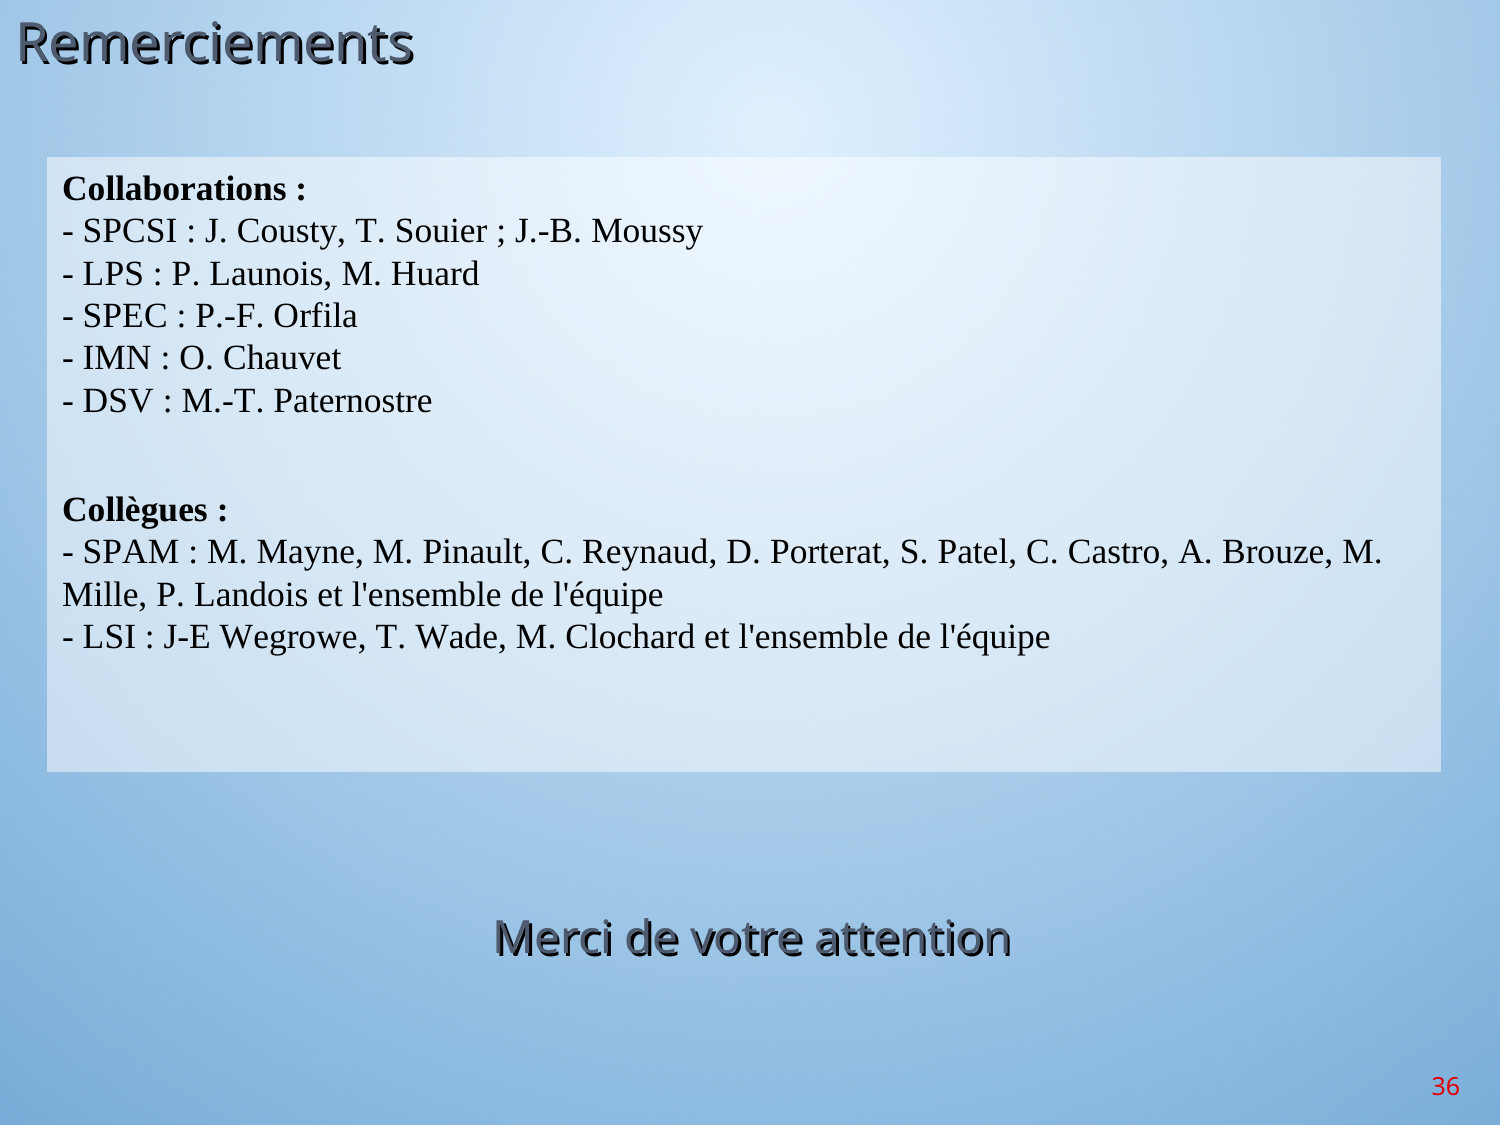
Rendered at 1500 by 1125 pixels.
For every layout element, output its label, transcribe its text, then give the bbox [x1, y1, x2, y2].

title Remerciements [0, 0, 1489, 83]
title Merci de votre attention [2, 900, 1500, 1003]
text_box Collaborations : - SPCSI : J. Cousty, T. Souier ; J.-B. Moussy - LPS : P. Launois, M. Huard - SPEC : P.-F. Orfila - IMN : O. Chauvet - DSV : M.-T. Paternostre Collègues : - SPAM : M. Mayne, M. Pinault, C. Reynaud, D. Porterat, S. Patel, C. Castro, A. Brouze, M. Mille, P. Landois et l'ensemble de l'équipe - LSI : J-E Wegrowe, T. Wade, M. Clochard et l'ensemble de l'équipe [47, 157, 1441, 773]
text_box <numéro> [1349, 1062, 1476, 1103]
picture [0, 0, 1500, 1125]
